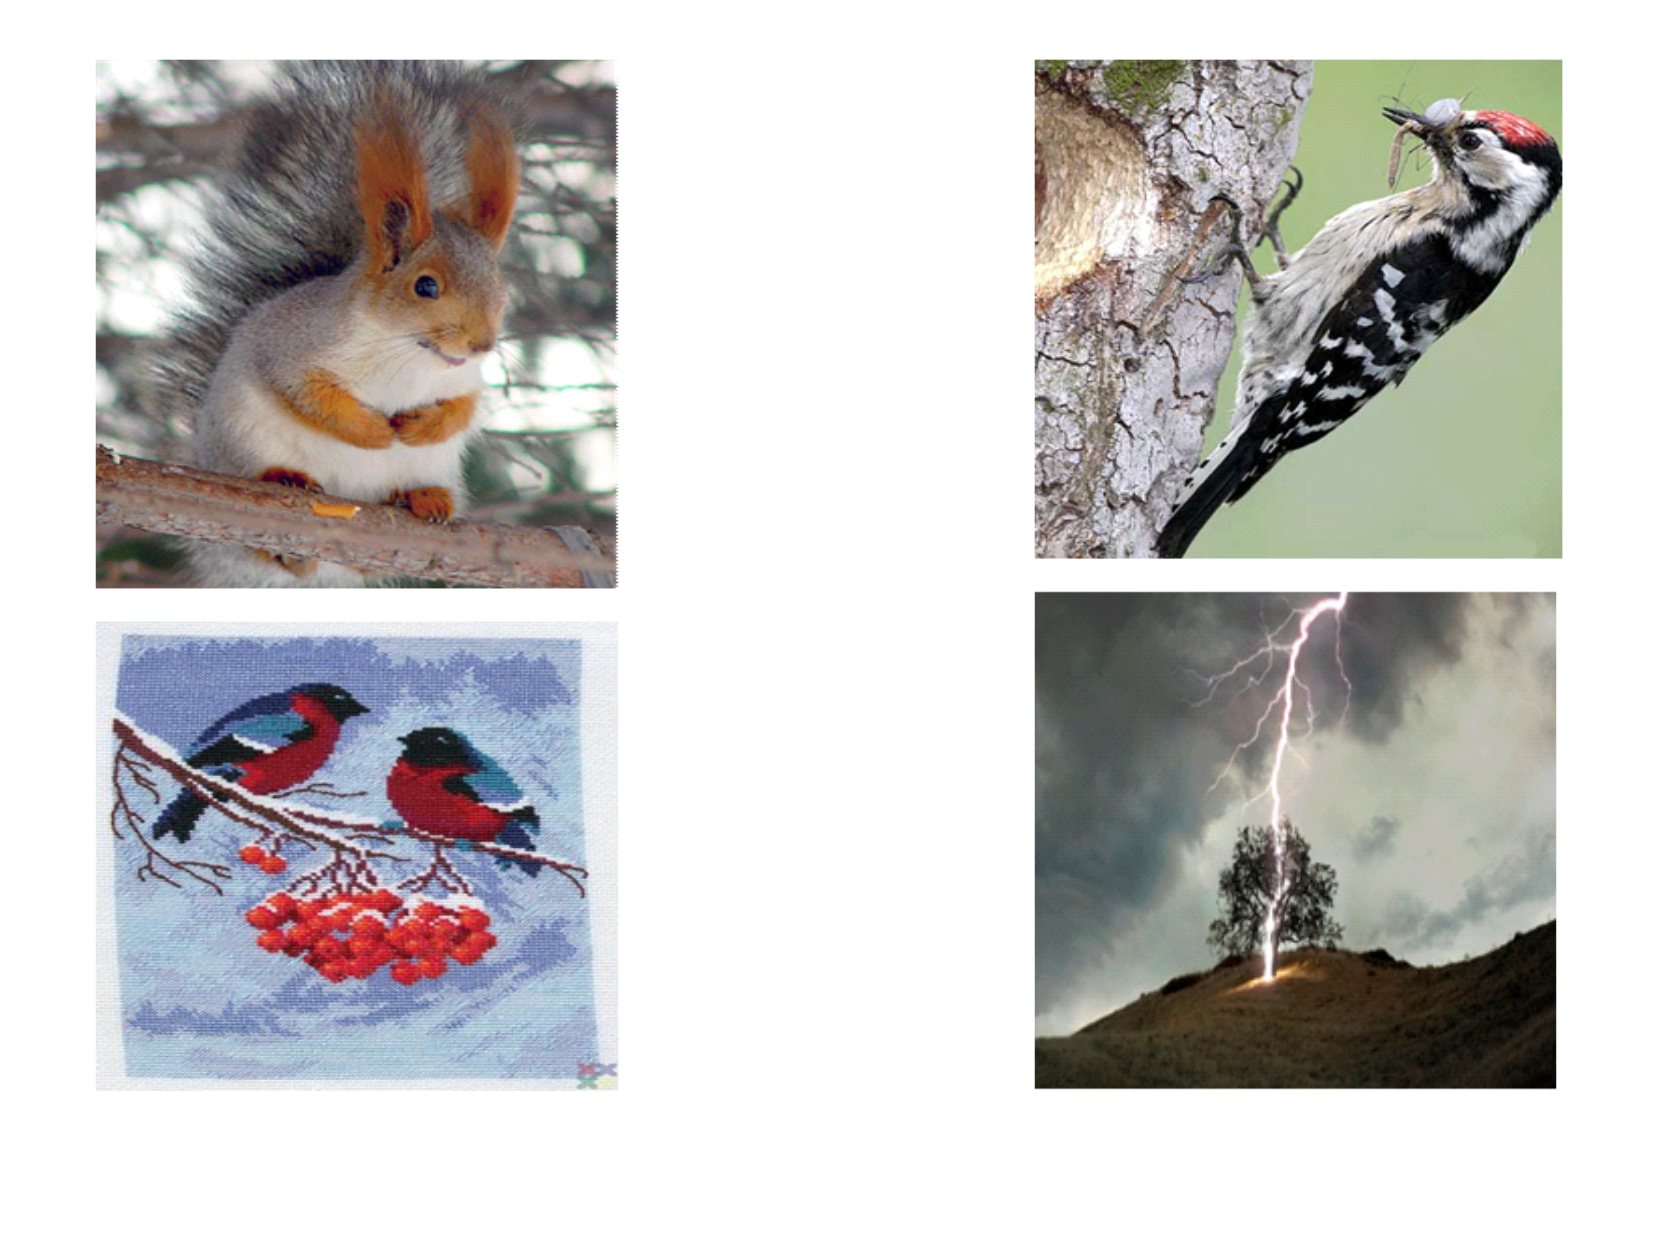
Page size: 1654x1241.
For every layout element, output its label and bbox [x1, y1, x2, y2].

picture [94, 58, 621, 591]
picture [94, 620, 621, 1093]
picture [1033, 590, 1559, 1092]
picture [1033, 58, 1565, 562]
